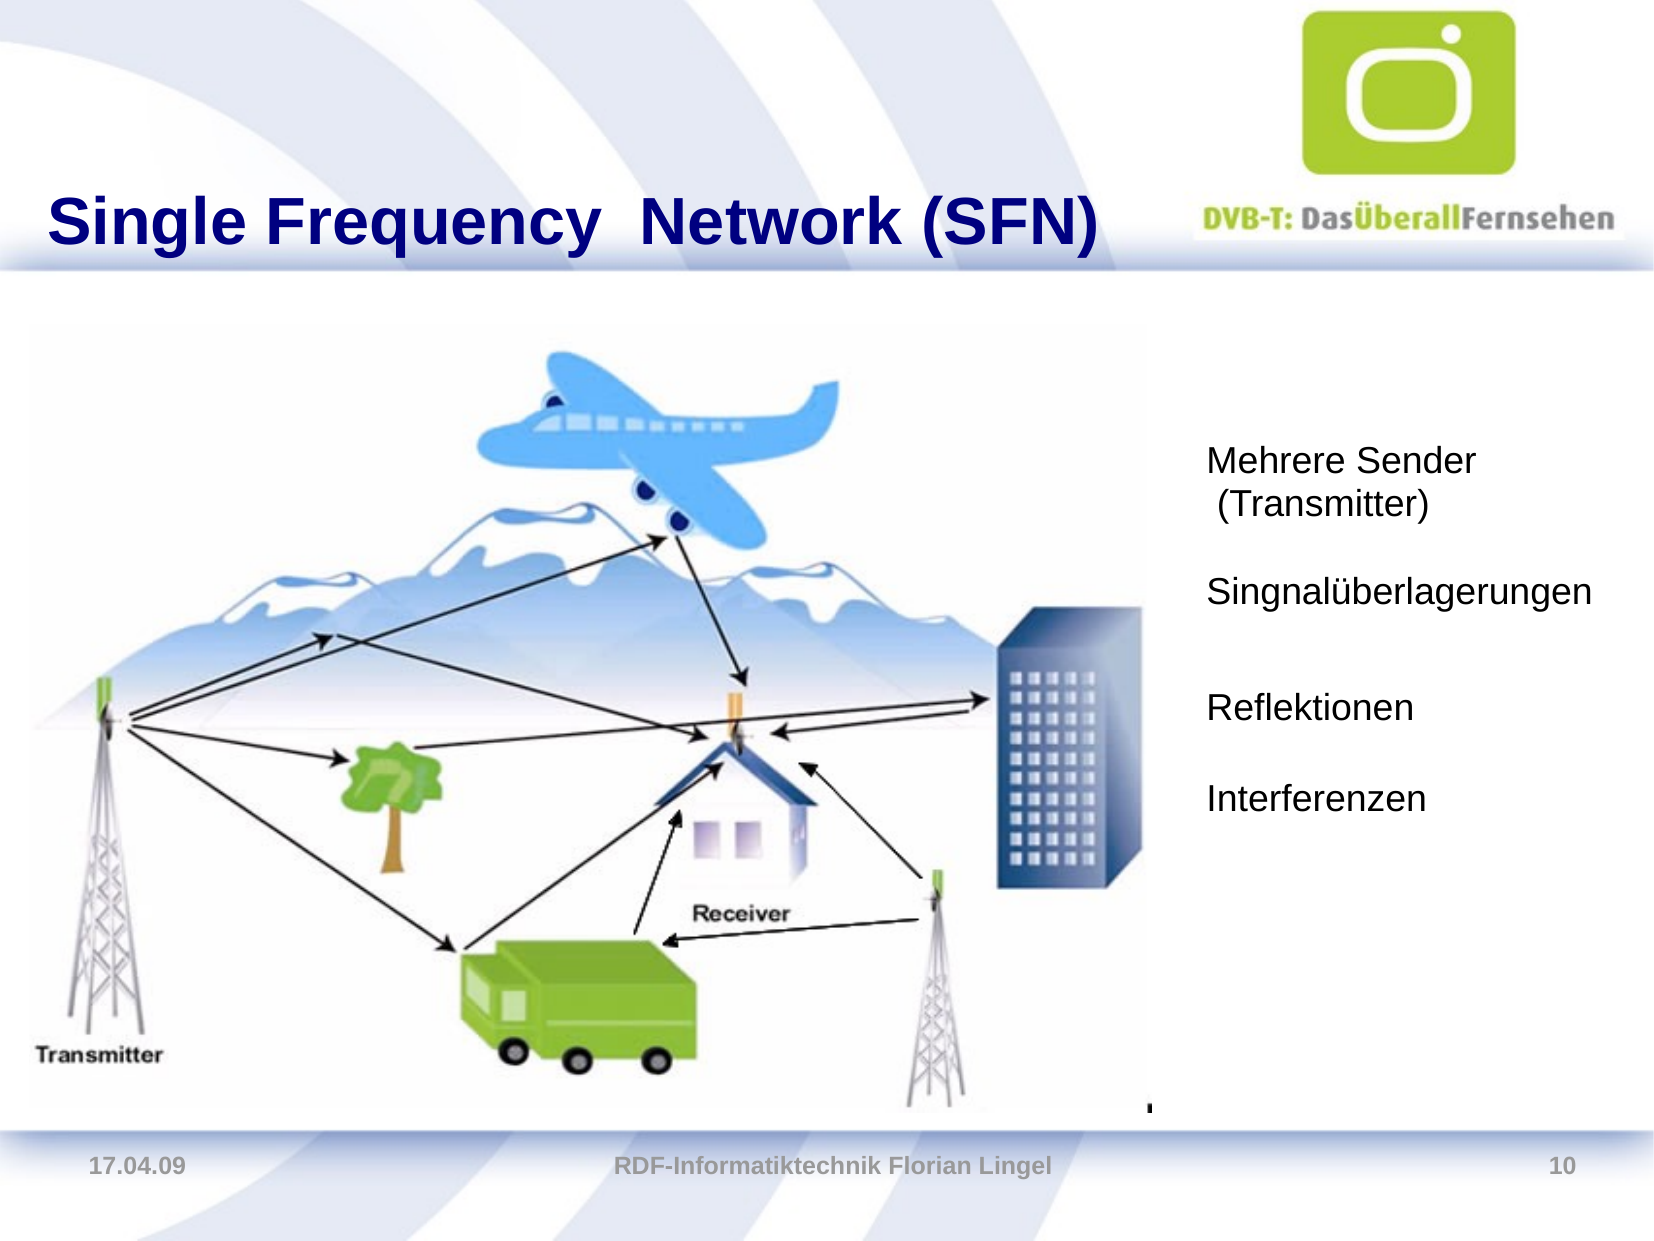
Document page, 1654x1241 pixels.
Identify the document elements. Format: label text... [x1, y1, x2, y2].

text_box Mehrere Sender (Transmitter) [1181, 432, 1625, 532]
text_box Reflektionen [1181, 679, 1462, 737]
title Single Frequency Network (SFN) [47, 184, 1123, 259]
picture [0, 0, 1654, 1241]
text_box Singnalüberlagerungen [1181, 563, 1625, 621]
text_box Interferenzen [1181, 769, 1625, 827]
